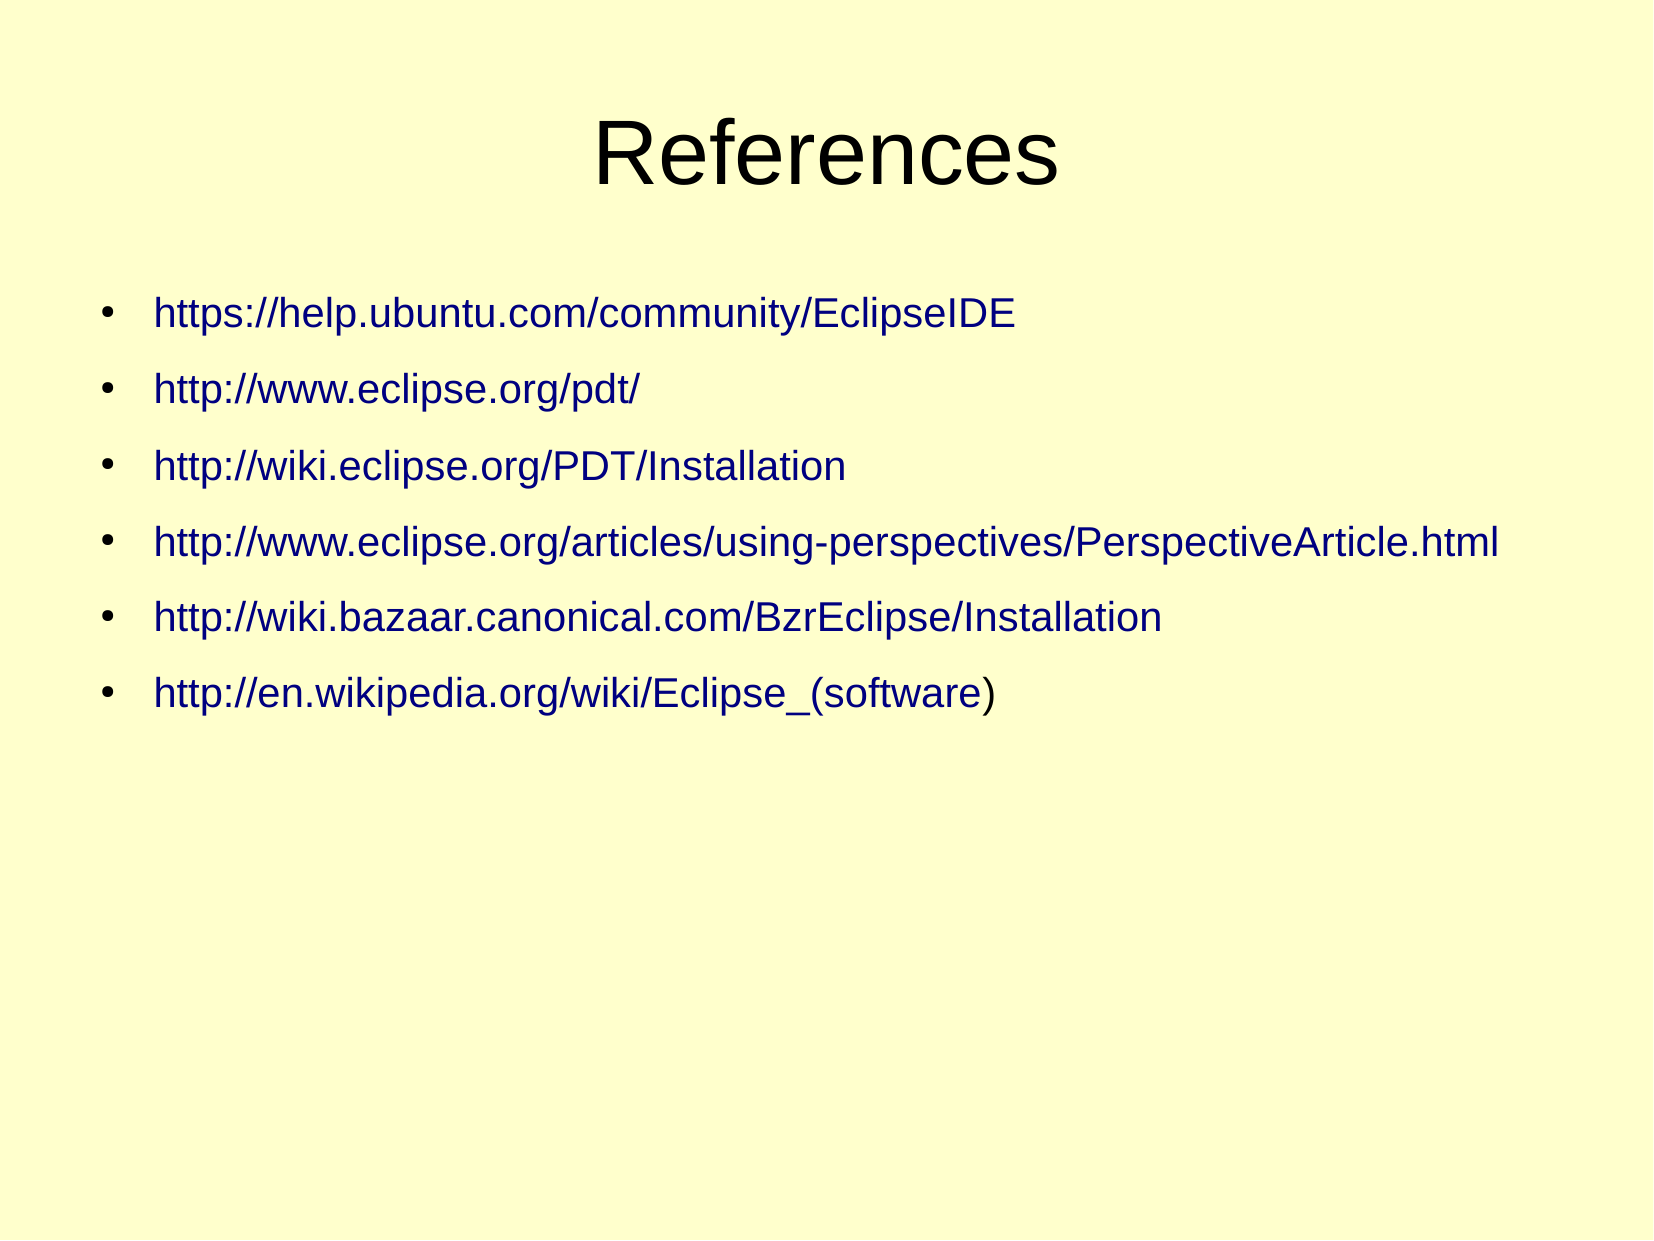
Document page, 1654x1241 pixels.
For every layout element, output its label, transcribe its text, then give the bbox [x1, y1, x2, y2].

list https://help.ubuntu.com/community/EclipseIDE http://www.eclipse.org/pdt/ http://wiki.eclipse.org/PDT/Installation http://www.eclipse.org/articles/using-perspectives/PerspectiveArticle.html http://wiki.bazaar.canonical.com/BzrEclipse/Installation http://en.wikipedia.org/wiki/Eclipse_(software) [82, 290, 1571, 1109]
title References [82, 56, 1571, 250]
